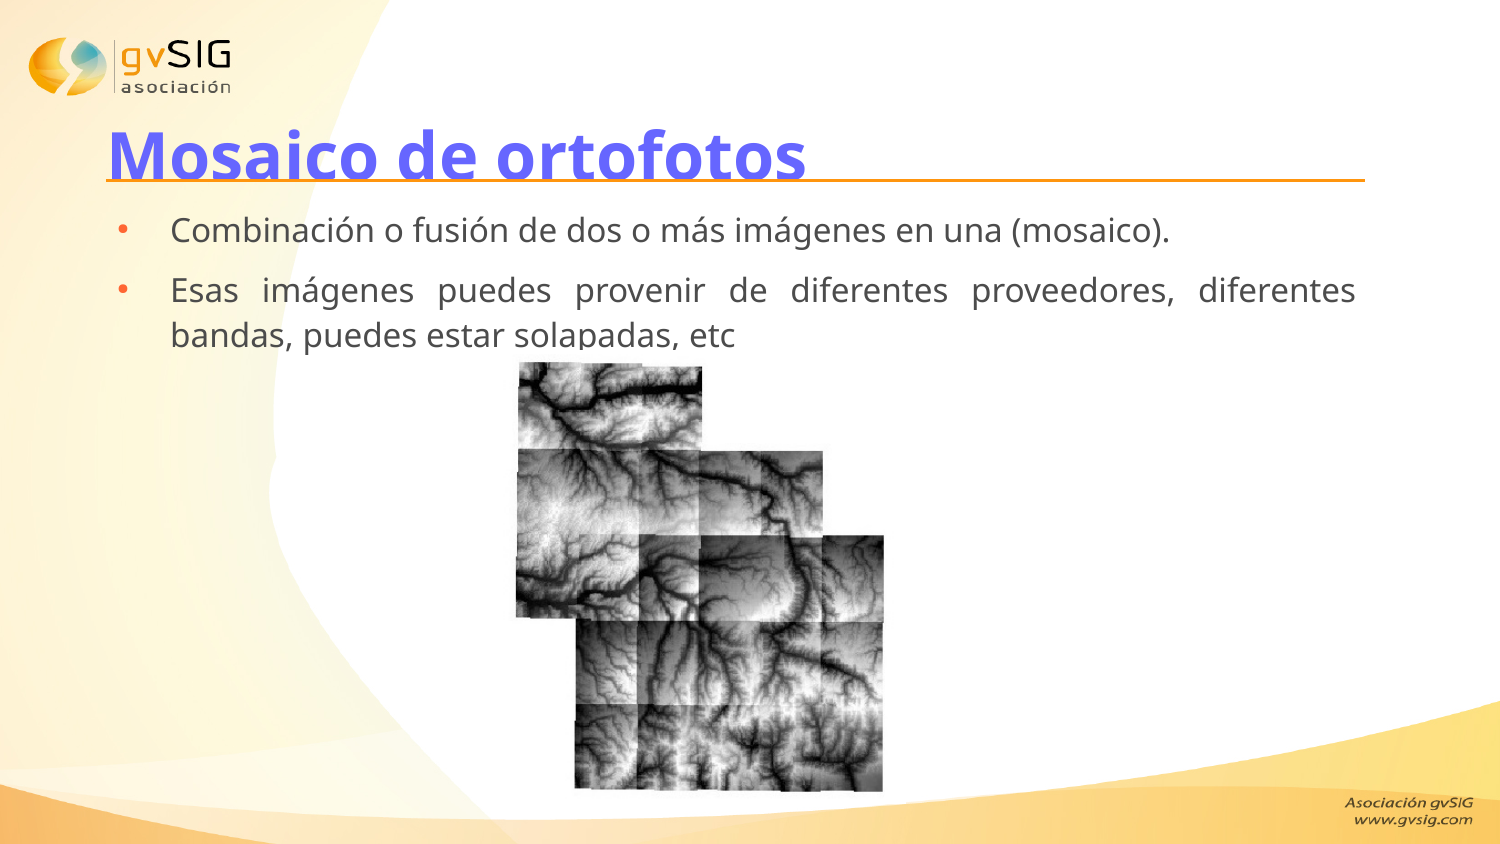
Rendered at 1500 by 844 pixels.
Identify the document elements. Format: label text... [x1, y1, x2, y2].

picture [0, 0, 1500, 844]
title Mosaico de ortofotos [106, 115, 1457, 193]
list Combinación o fusión de dos o más imágenes en una (mosaico). Esas imágenes puedes provenir de diferentes proveedores, diferentes bandas, puedes estar solapadas, etc [99, 129, 1359, 770]
